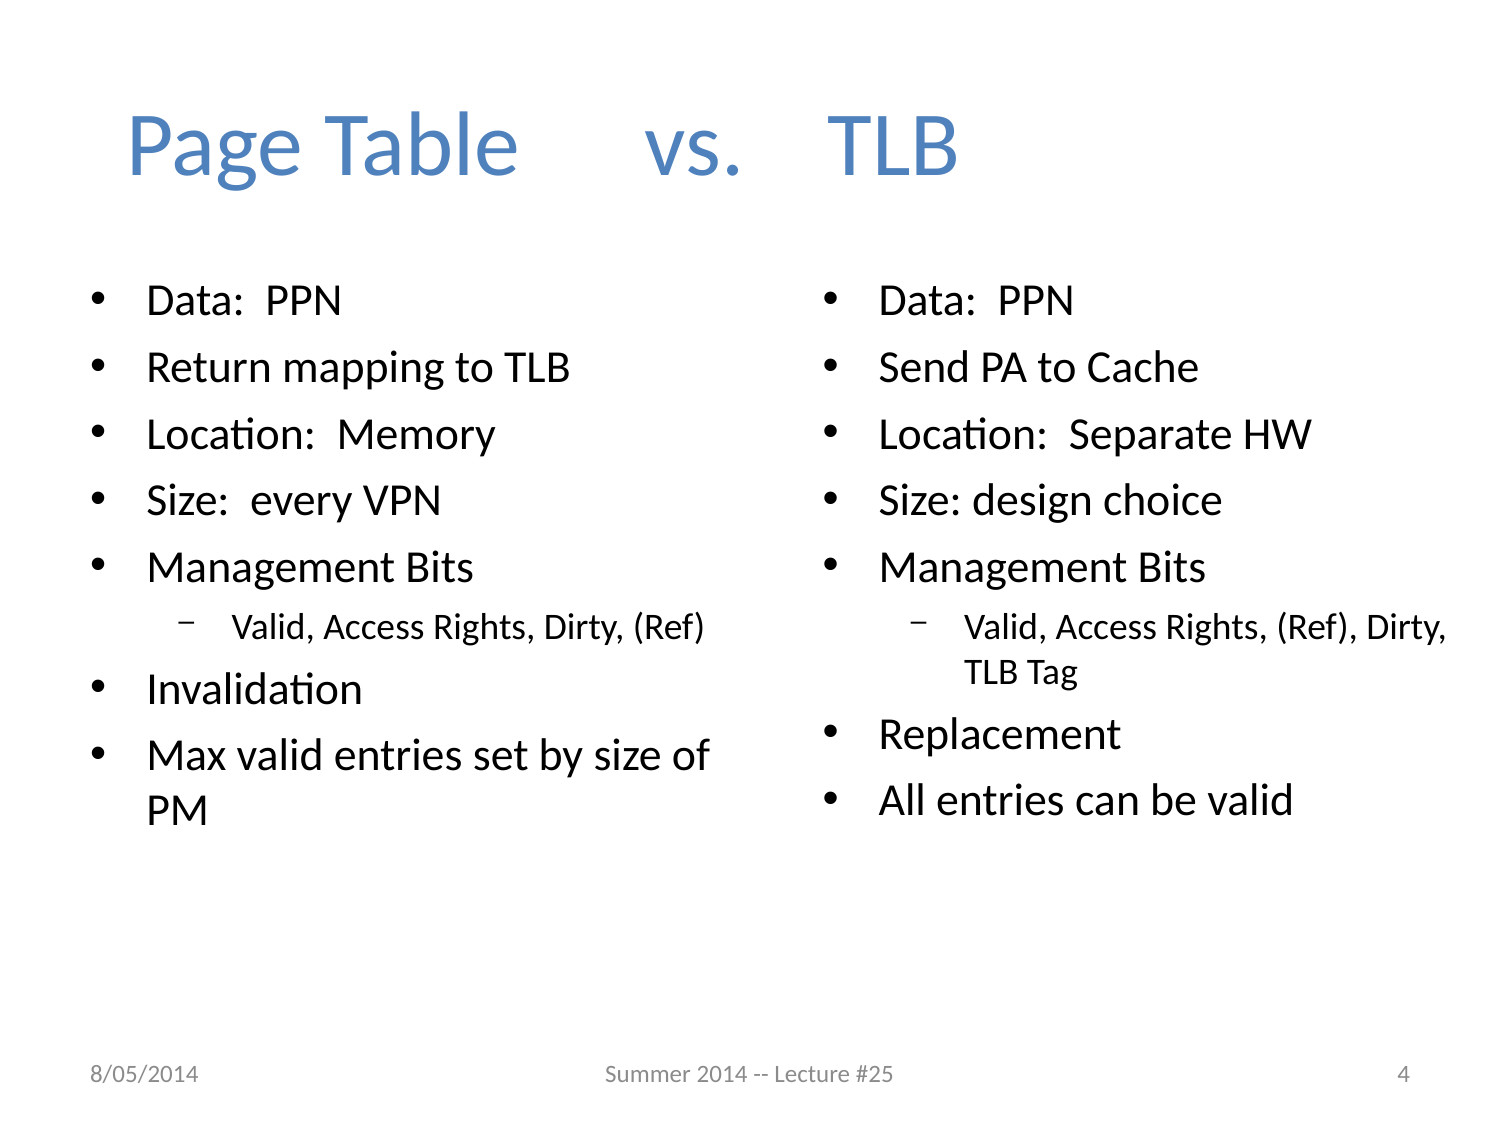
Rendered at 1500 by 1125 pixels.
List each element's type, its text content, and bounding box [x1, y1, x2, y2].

list Data: PPN Return mapping to TLB Location: Memory Size: every VPN Management Bits Valid, Access Rights, Dirty, (Ref) Invalidation Max valid entries set by size of PM [75, 262, 738, 1073]
title Page Table vs. TLB_________ [75, 45, 1425, 233]
list Data: PPN Send PA to Cache Location: Separate HW Size: design choice Management Bits Valid, Access Rights, (Ref), Dirty, TLB Tag Replacement All entries can be valid [807, 262, 1470, 1073]
footer Summer 2014 -- Lecture #25 [512, 1042, 988, 1103]
slide_number <number> [1074, 1073, 1425, 1103]
slide_number 8/05/2014 [75, 1042, 425, 1103]
